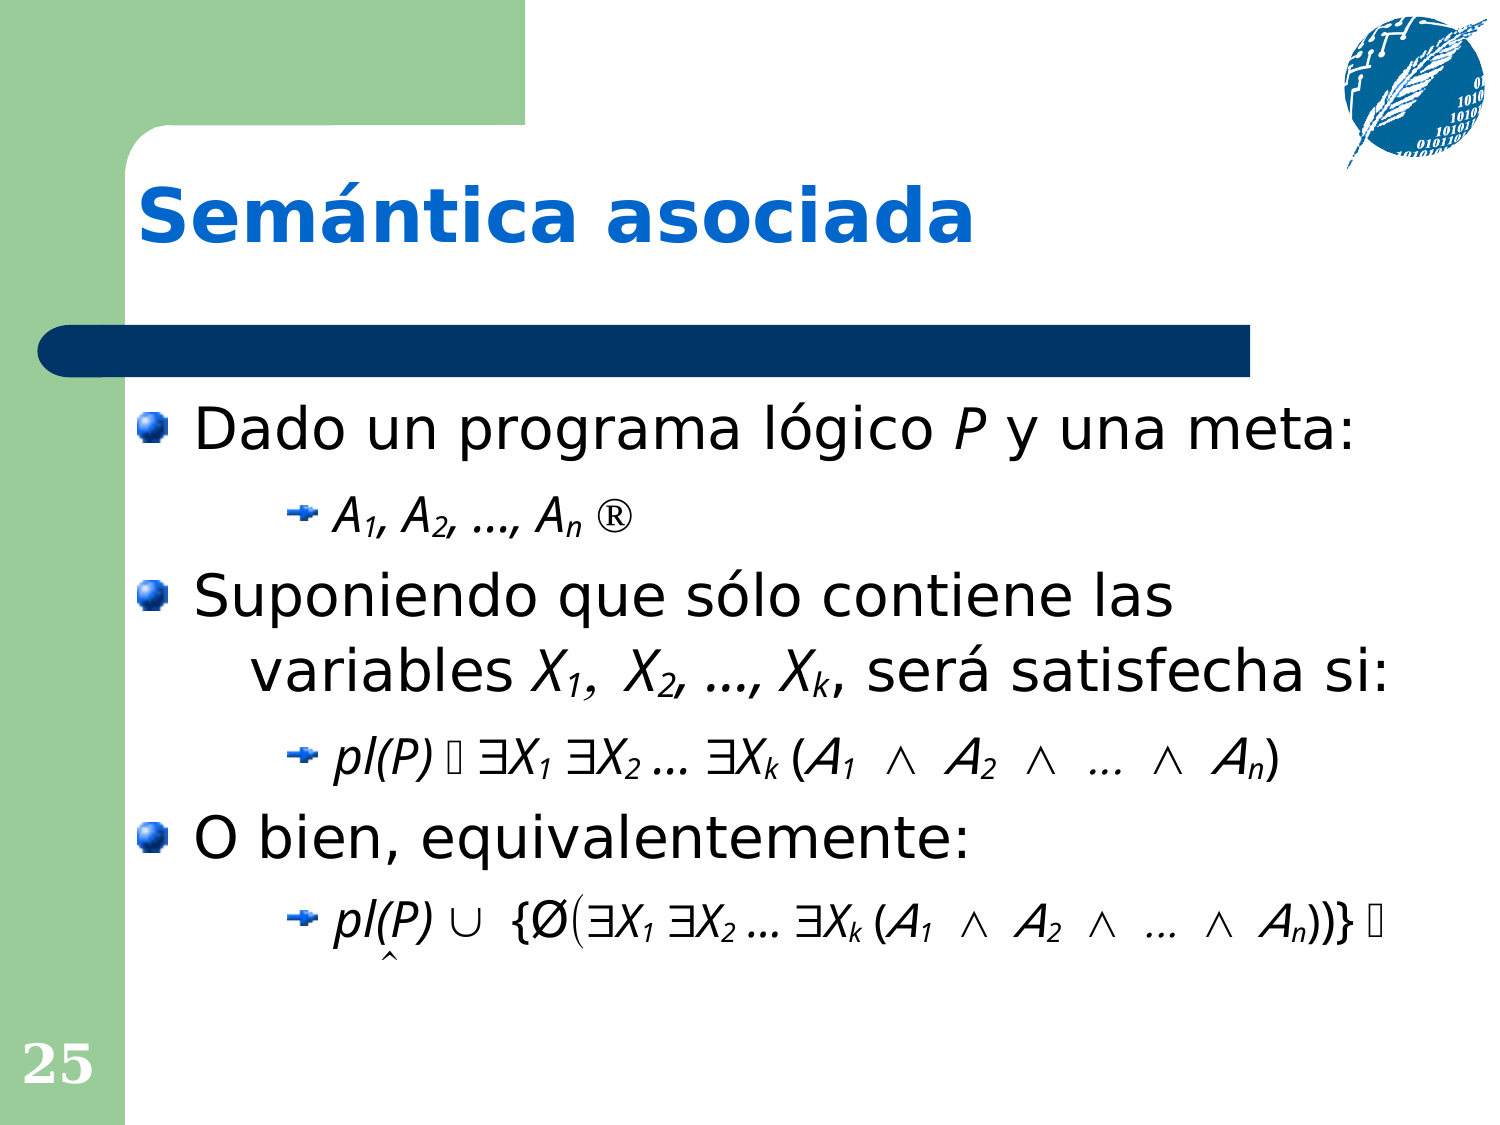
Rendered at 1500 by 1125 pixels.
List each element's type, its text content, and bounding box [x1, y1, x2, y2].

list Dado un programa lógico P y una meta: A1, A2, ..., An ® Suponiendo que sólo contiene las variables X1, X2, ..., Xk, será satisfecha si: pl(P)  ∃X1 ∃X2 ... ∃Xk (A1 ∧ A2 ∧ ... ∧ An) O bien, equivalentemente: pl(P) ∪ {Ø(∃X1 ∃X2 ... ∃Xk (A1 ∧ A2 ∧ ... ∧ An))}  ^ [137, 387, 1400, 1083]
picture [1341, 15, 1487, 172]
picture [1433, 139, 1440, 147]
picture [1427, 138, 1431, 148]
picture [1416, 140, 1425, 149]
title Semántica asociada [136, 136, 1414, 301]
picture [1436, 127, 1450, 136]
